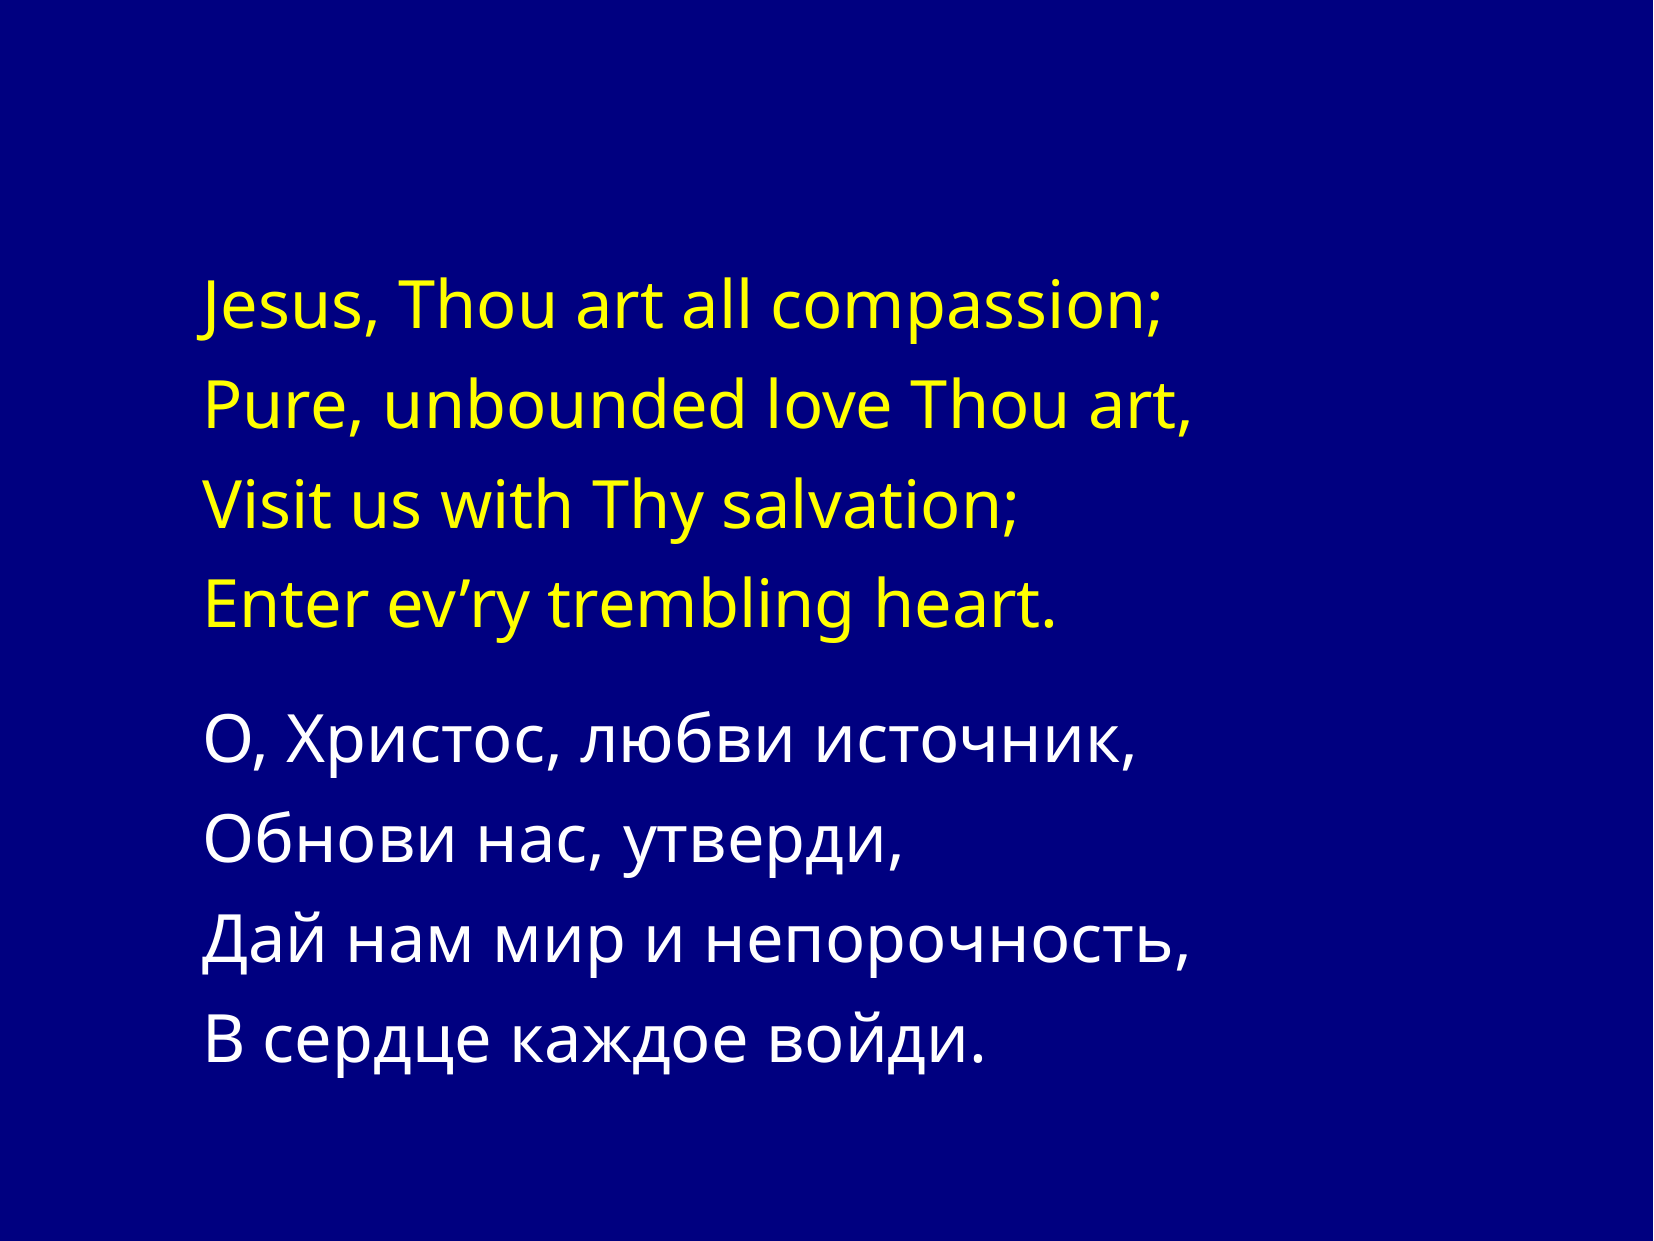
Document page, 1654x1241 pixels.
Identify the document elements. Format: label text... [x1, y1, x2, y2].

text_box Jesus, Thou art all compassion; Pure, unbounded love Thou art, Visit us with Thy salvation; Enter ev’ry trembling heart. [75, 150, 1576, 638]
text_box О, Христос, любви источник, Обнови нас, утверди, Дай нам мир и непорочность, В сердце каждое войди. [75, 675, 1576, 1163]
